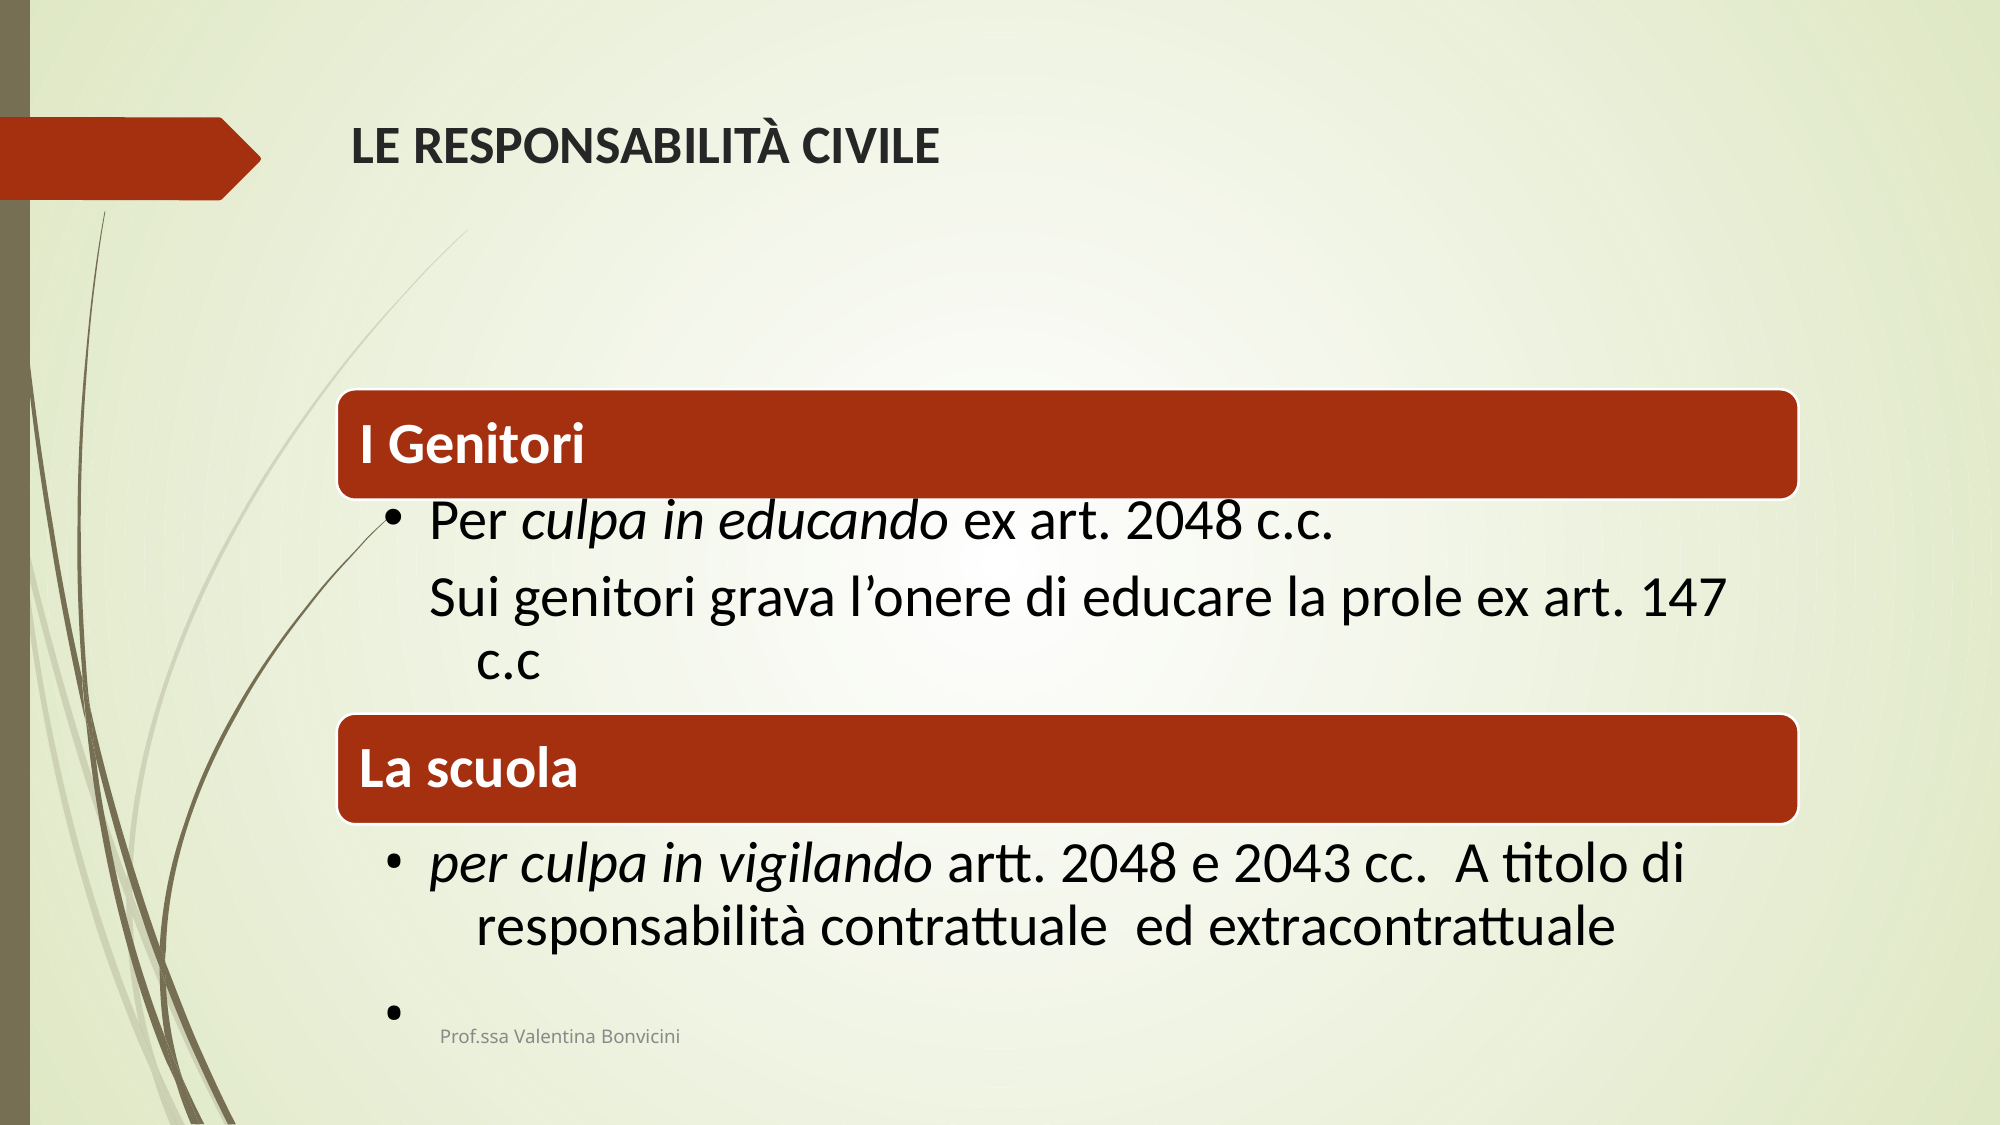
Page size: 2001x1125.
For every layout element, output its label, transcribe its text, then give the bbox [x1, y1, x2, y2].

text_box La scuola [336, 713, 1799, 824]
text_box per culpa in vigilando artt. 2048 e 2043 cc. A titolo di responsabilità contrattuale ed extracontrattuale [336, 824, 1799, 1051]
text_box Per culpa in educando ex art. 2048 c.c. Sui genitori grava l’onere di educare la prole ex art. 147 c.c [336, 481, 1799, 714]
title LE RESPONSABILITÀ CIVILE [336, 102, 1888, 236]
text_box I Genitori [336, 389, 1799, 481]
list [298, 236, 1931, 970]
text_box Prof.ssa Valentina Bonvicini [424, 1006, 1675, 1067]
